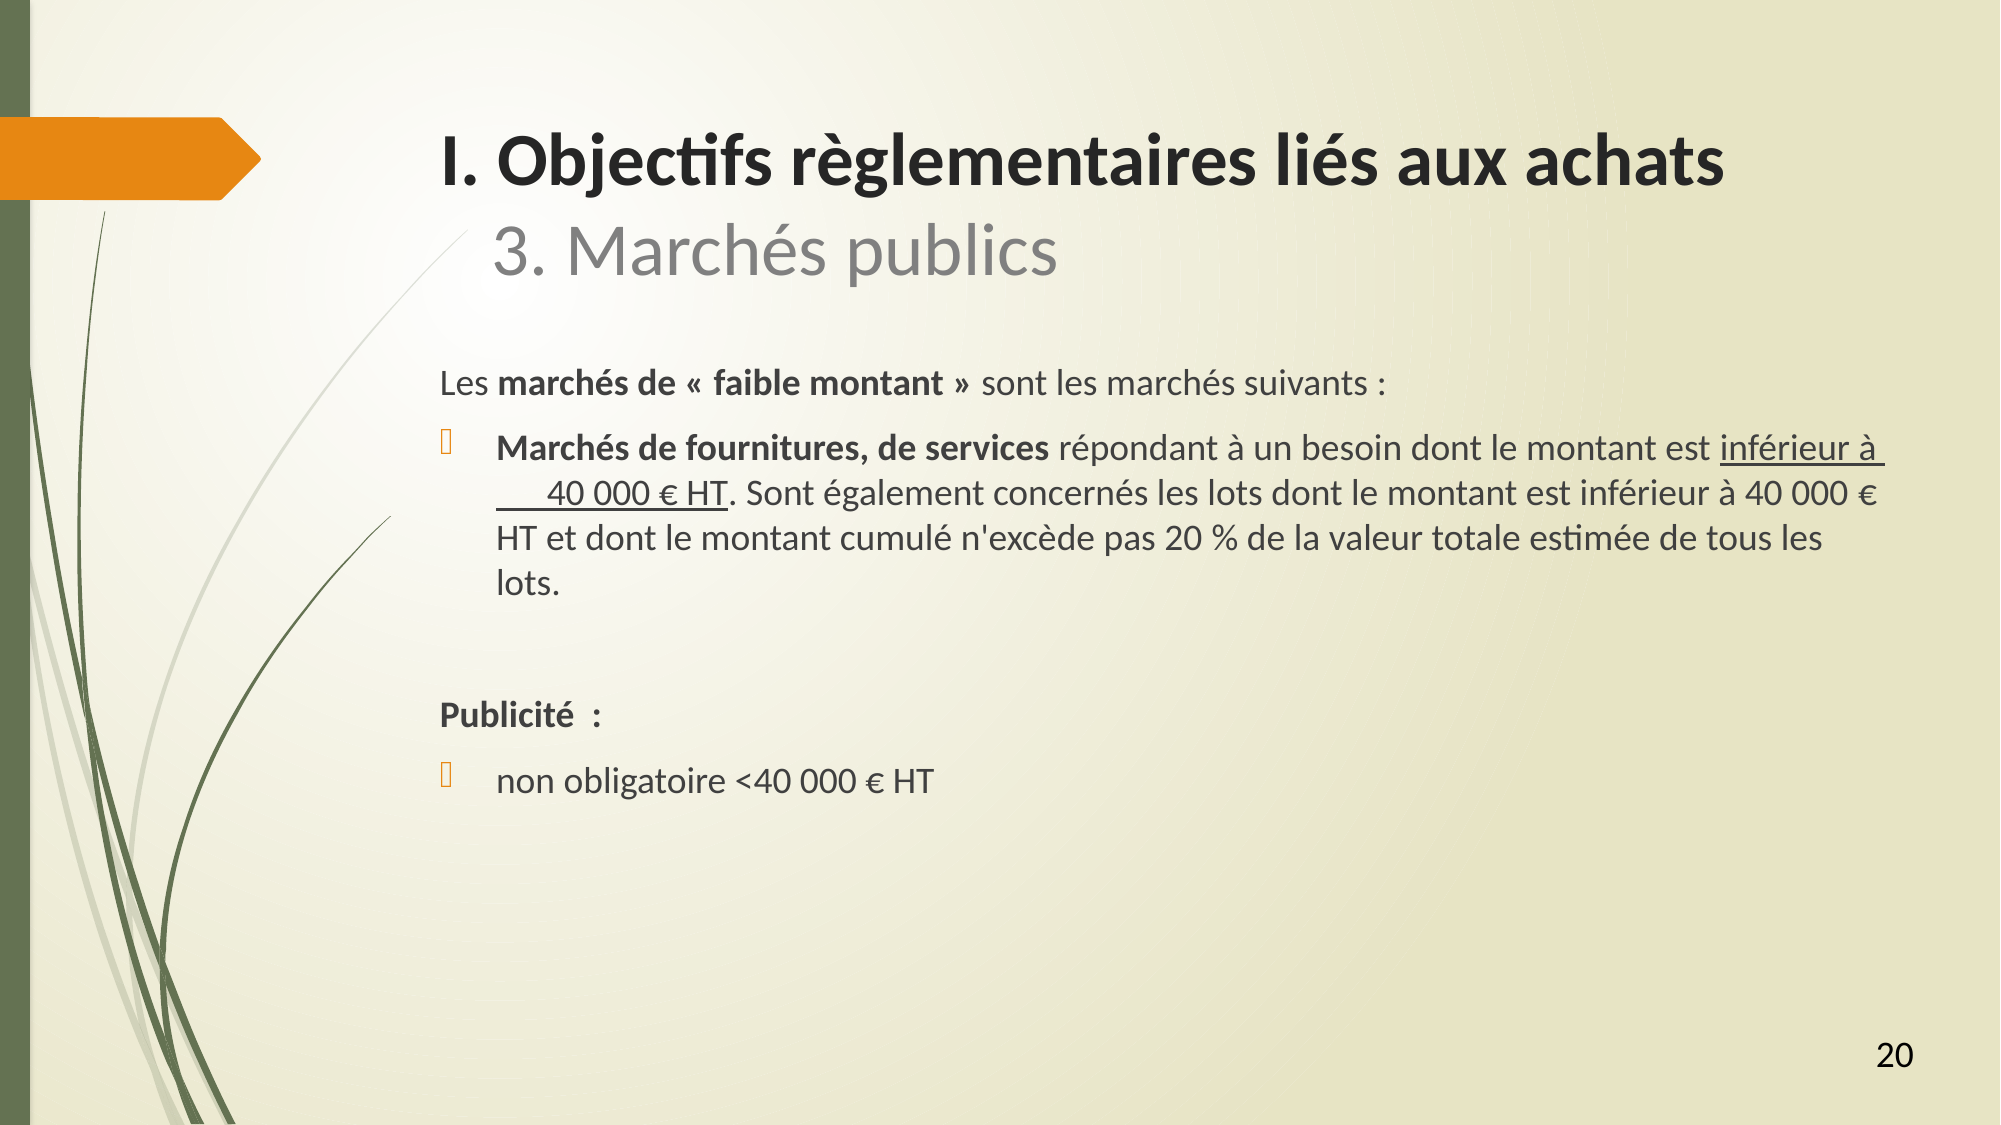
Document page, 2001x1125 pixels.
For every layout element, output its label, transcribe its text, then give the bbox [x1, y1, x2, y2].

list Les marchés de « faible montant » sont les marchés suivants : Marchés de fournitures, de services répondant à un besoin dont le montant est inférieur à 40 000 € HT. Sont également concernés les lots dont le montant est inférieur à 40 000 € HT et dont le montant cumulé n'excède pas 20 % de la valeur totale estimée de tous les lots. Publicité : non obligatoire <40 000 € HT [424, 350, 1907, 970]
text_box <numéro> [1861, 1022, 1958, 1083]
title I. Objectifs règlementaires liés aux achats 3. Marchés publics [425, 102, 1888, 313]
